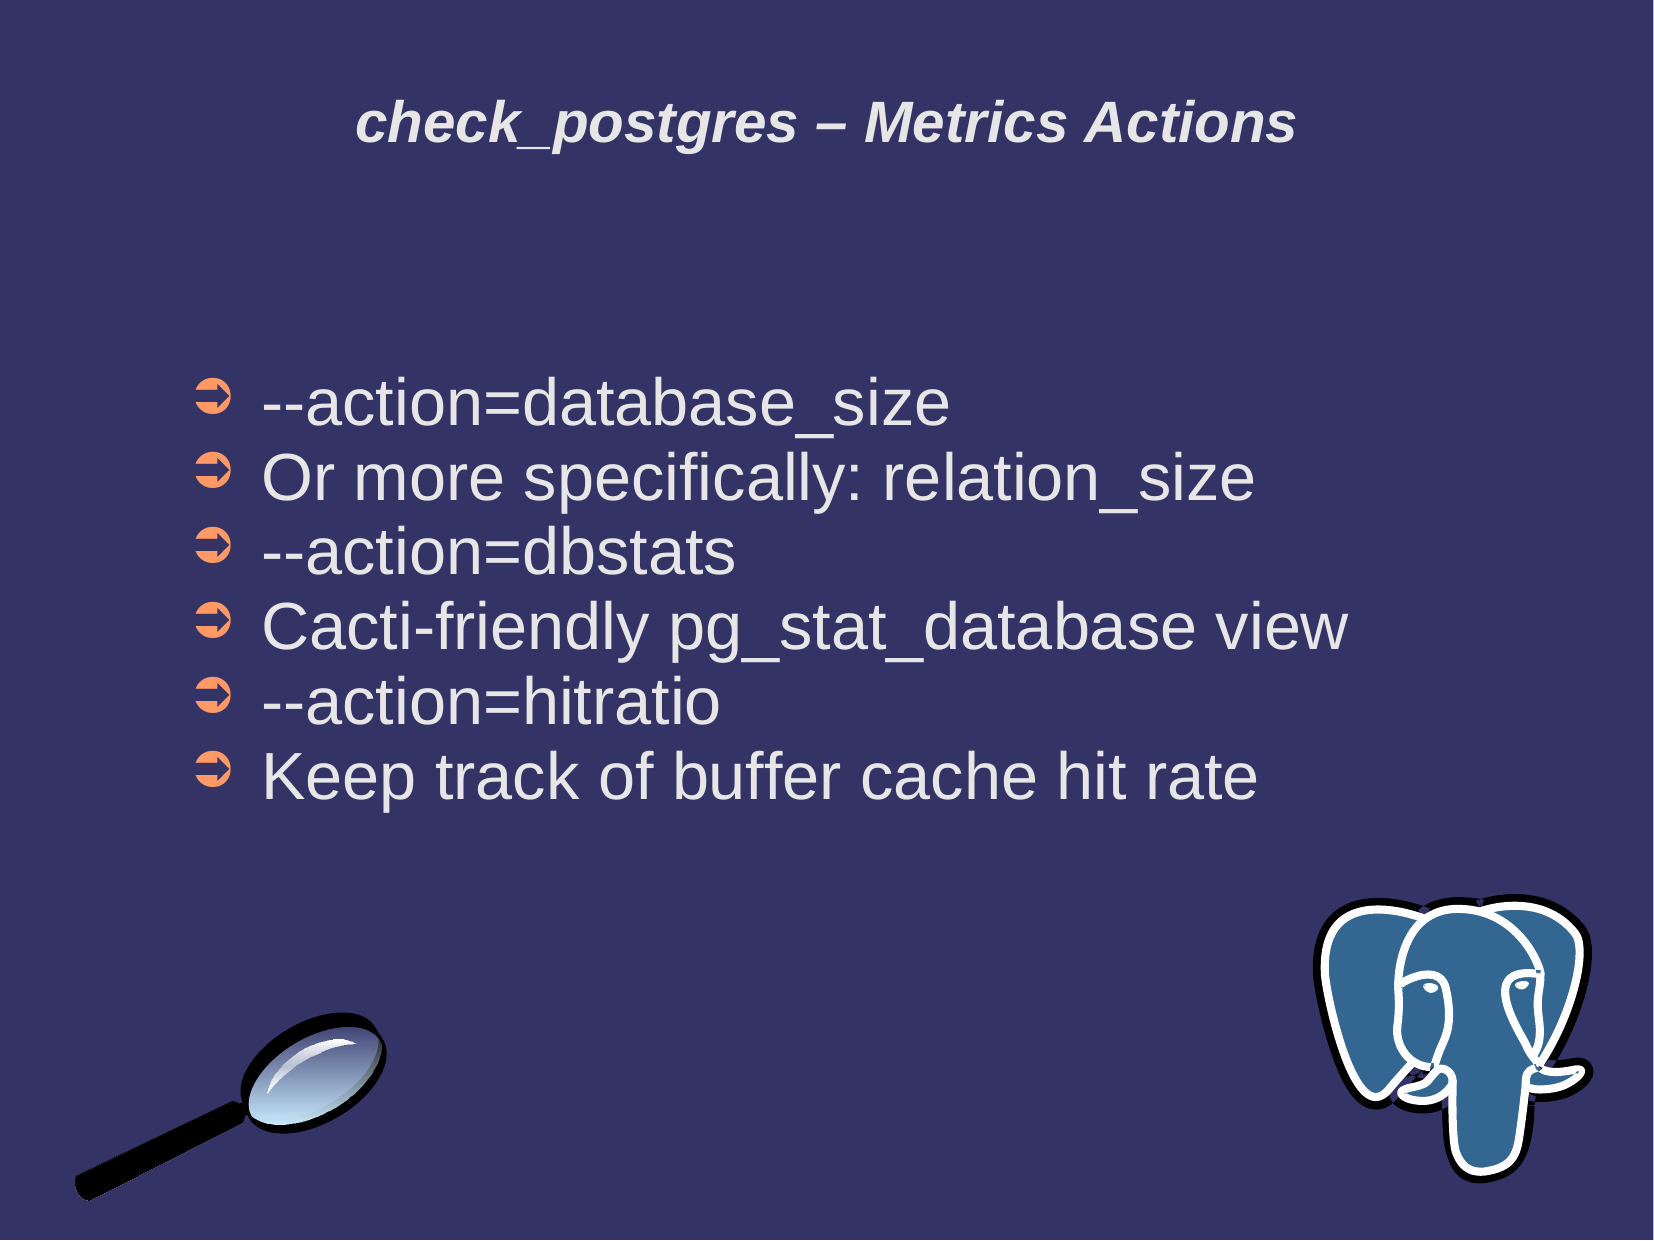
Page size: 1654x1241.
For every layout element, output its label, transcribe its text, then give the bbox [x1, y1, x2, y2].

title check_postgres – Metrics Actions [121, 19, 1534, 227]
list --action=database_size Or more specifically: relation_size --action=dbstats Cacti-friendly pg_stat_database view --action=hitratio Keep track of buffer cache hit rate [178, 364, 1570, 1184]
